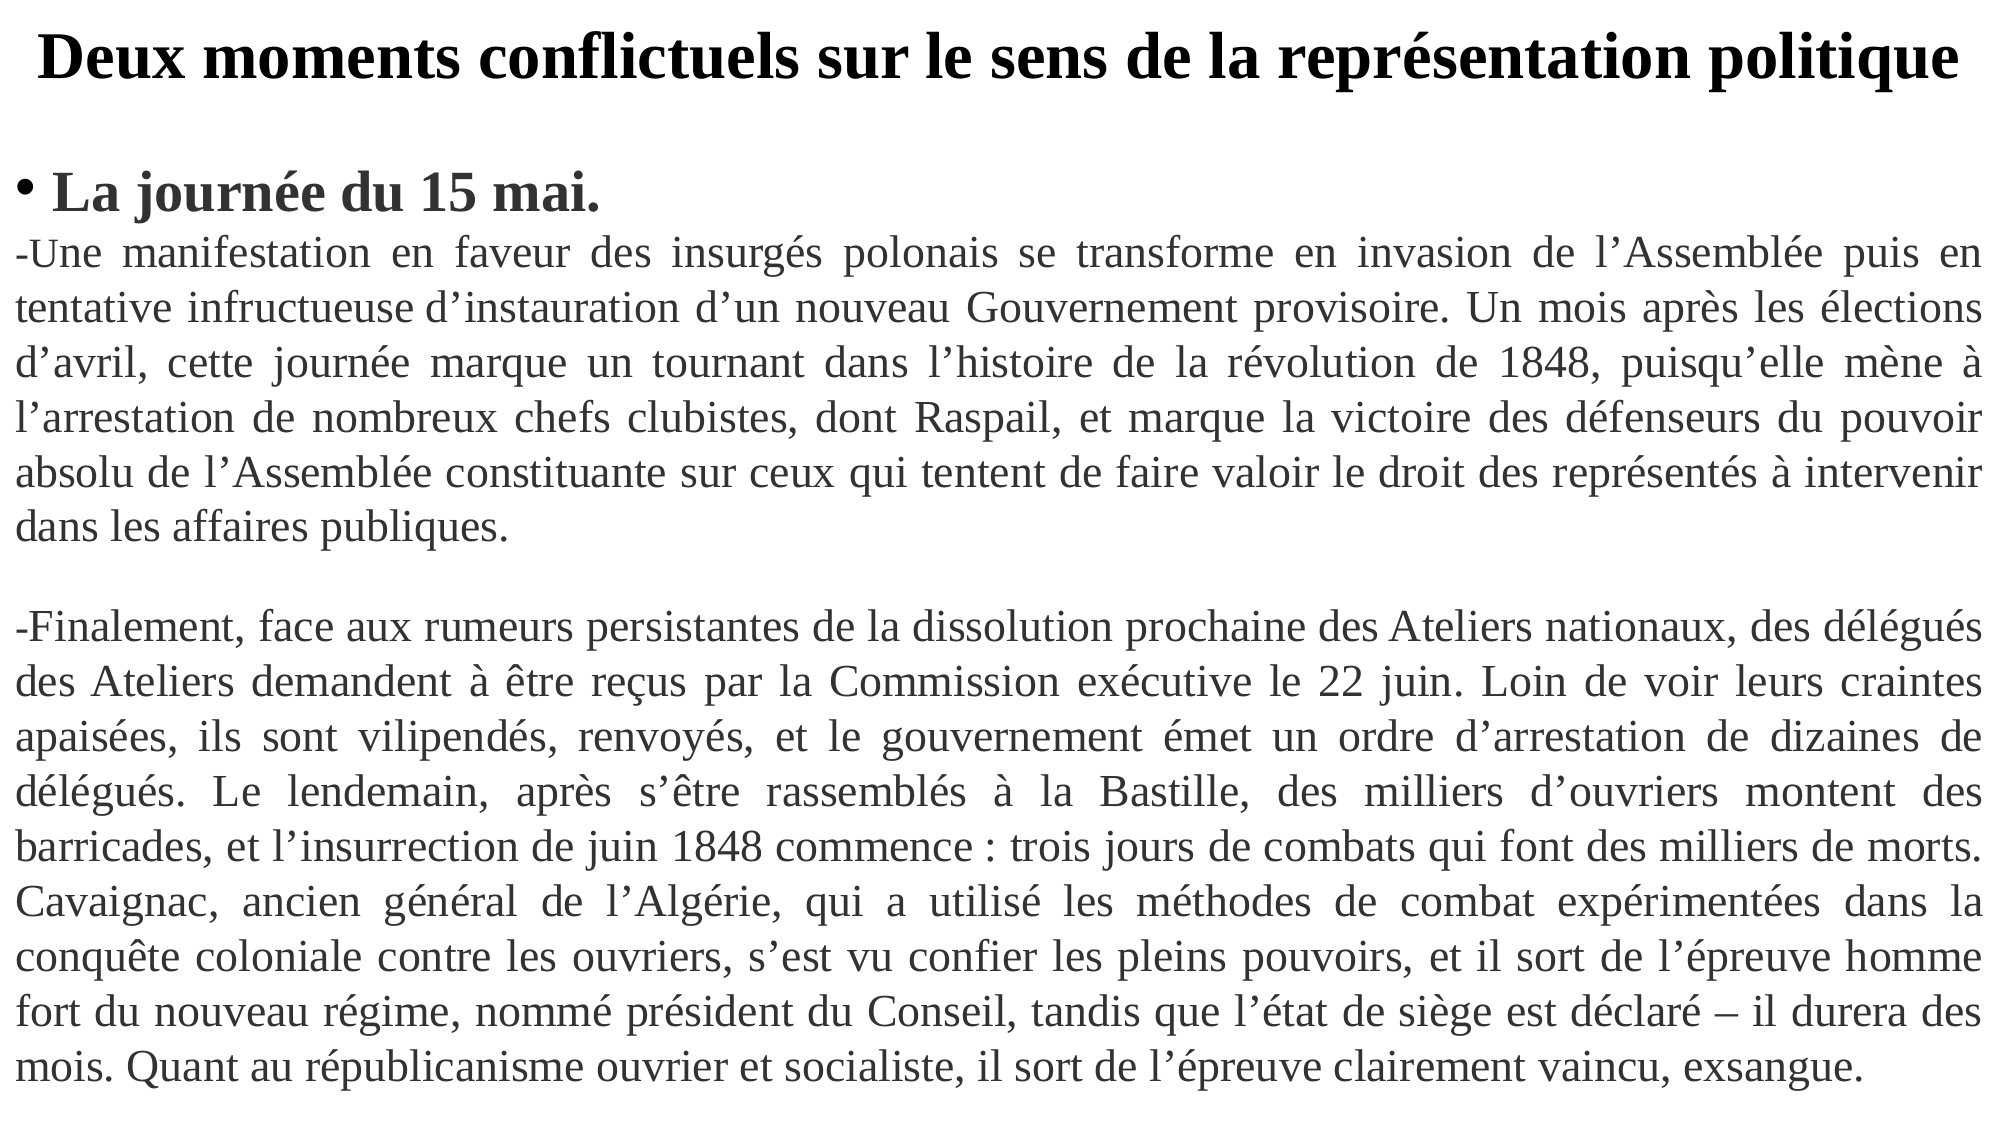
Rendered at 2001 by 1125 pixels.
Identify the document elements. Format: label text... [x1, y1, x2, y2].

list La journée du 15 mai. -Une manifestation en faveur des insurgés polonais se transforme en invasion de l’Assemblée puis en tentative infructueuse d’instauration d’un nouveau Gouvernement provisoire. Un mois après les élections d’avril, cette journée marque un tournant dans l’histoire de la révolution de 1848, puisqu’elle mène à l’arrestation de nombreux chefs clubistes, dont Raspail, et marque la victoire des défenseurs du pouvoir absolu de l’Assemblée constituante sur ceux qui tentent de faire valoir le droit des représentés à intervenir dans les affaires publiques. -Finalement, face aux rumeurs persistantes de la dissolution prochaine des Ateliers nationaux, des délégués des Ateliers demandent à être reçus par la Commission exécutive le 22 juin. Loin de voir leurs craintes apaisées, ils sont vilipendés, renvoyés, et le gouvernement émet un ordre d’arrestation de dizaines de délégués. Le lendemain, après s’être rassemblés à la Bastille, des milliers d’ouvriers montent des barricades, et l’insurrection de juin 1848 commence : trois jours de combats qui font des milliers de morts. Cavaignac, ancien général de l’Algérie, qui a utilisé les méthodes de combat expérimentées dans la conquête coloniale contre les ouvriers, s’est vu confier les pleins pouvoirs, et il sort de l’épreuve homme fort du nouveau régime, nommé président du Conseil, tandis que l’état de siège est déclaré – il durera des mois. Quant au républicanisme ouvrier et socialiste, il sort de l’épreuve clairement vaincu, exsangue. [0, 165, 2000, 1123]
title Deux moments conflictuels sur le sens de la représentation politique [0, 1, 2000, 112]
